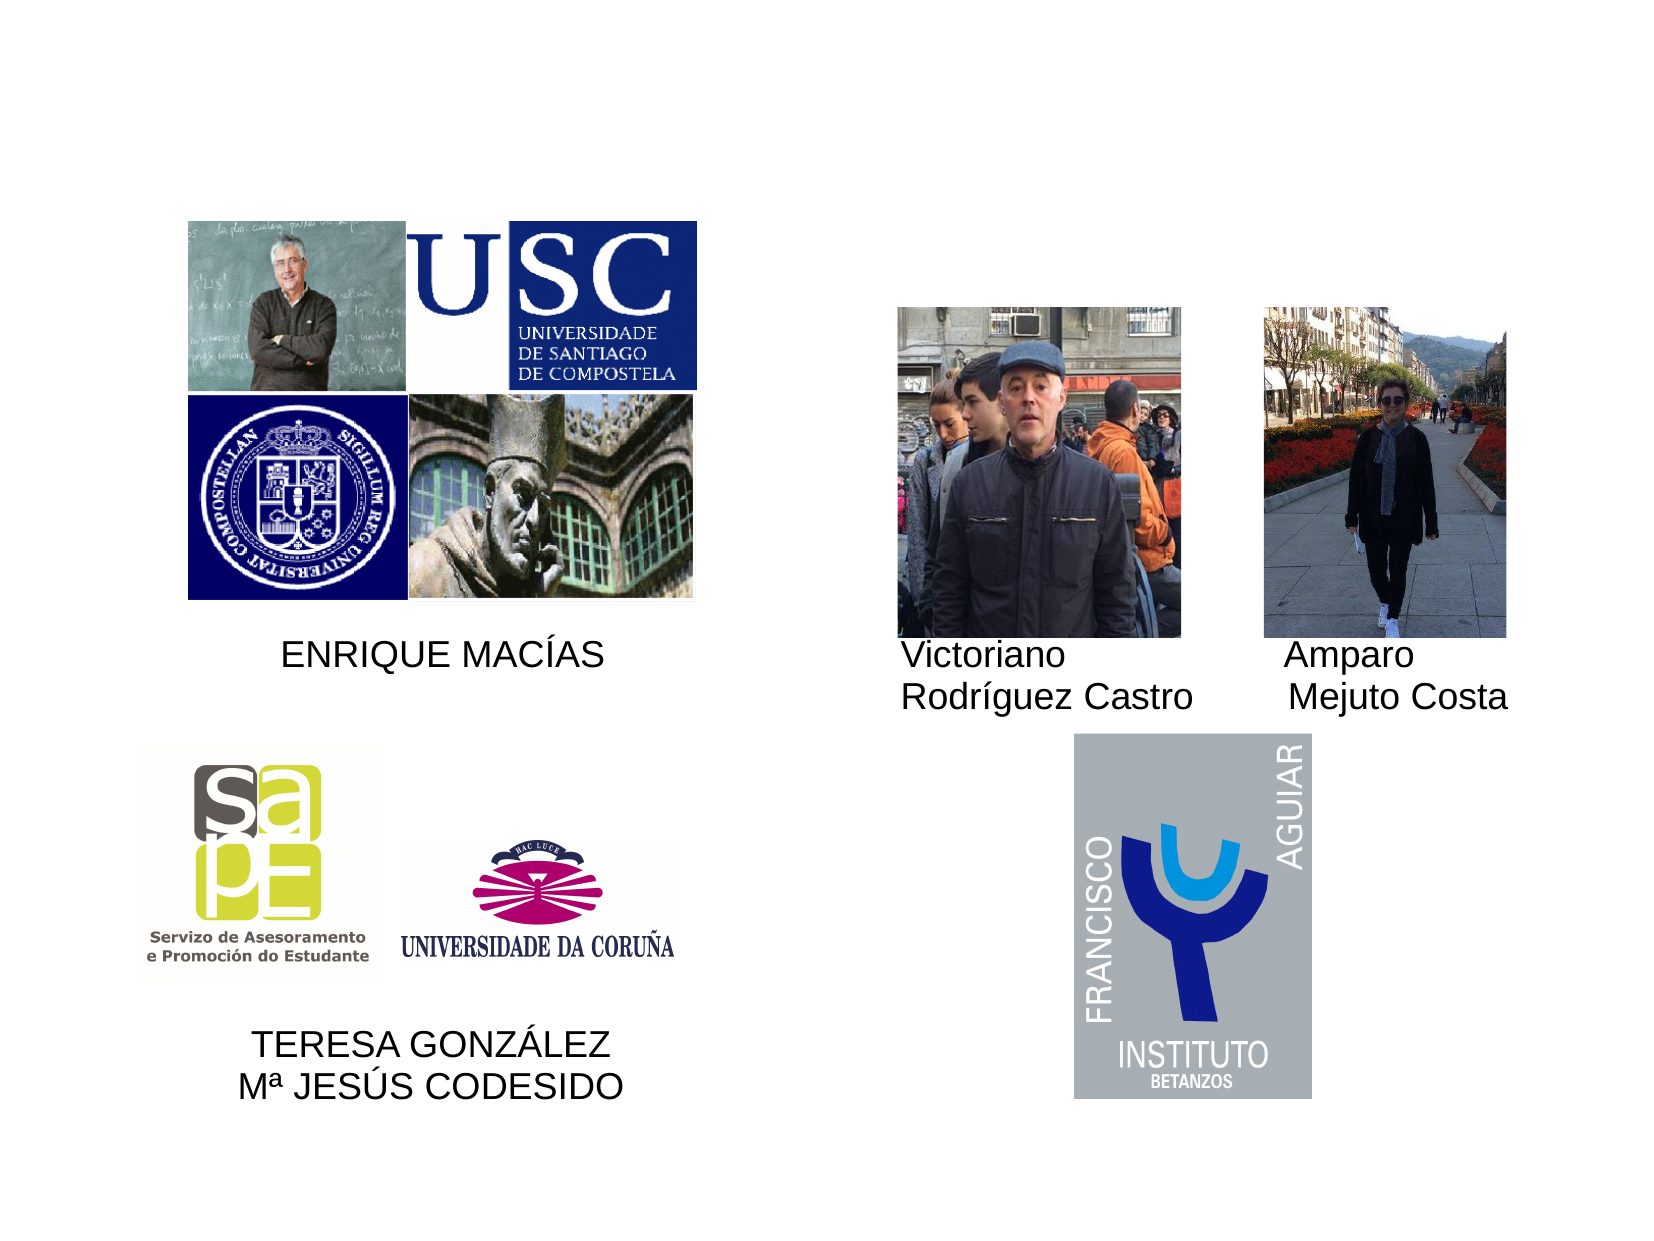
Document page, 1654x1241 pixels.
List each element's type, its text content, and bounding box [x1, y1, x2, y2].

picture [188, 221, 697, 603]
text_box TERESA GONZÁLEZ Mª JESÚS CODESIDO [106, 1015, 756, 1115]
picture [401, 840, 674, 957]
picture [1263, 307, 1507, 638]
picture [897, 307, 1182, 625]
picture [1074, 729, 1312, 1099]
text_box ENRIQUE MACÍAS [118, 625, 768, 683]
text_box Victoriano Amparo Rodríguez Castro Mejuto Costa [885, 625, 1536, 725]
picture [141, 744, 381, 982]
